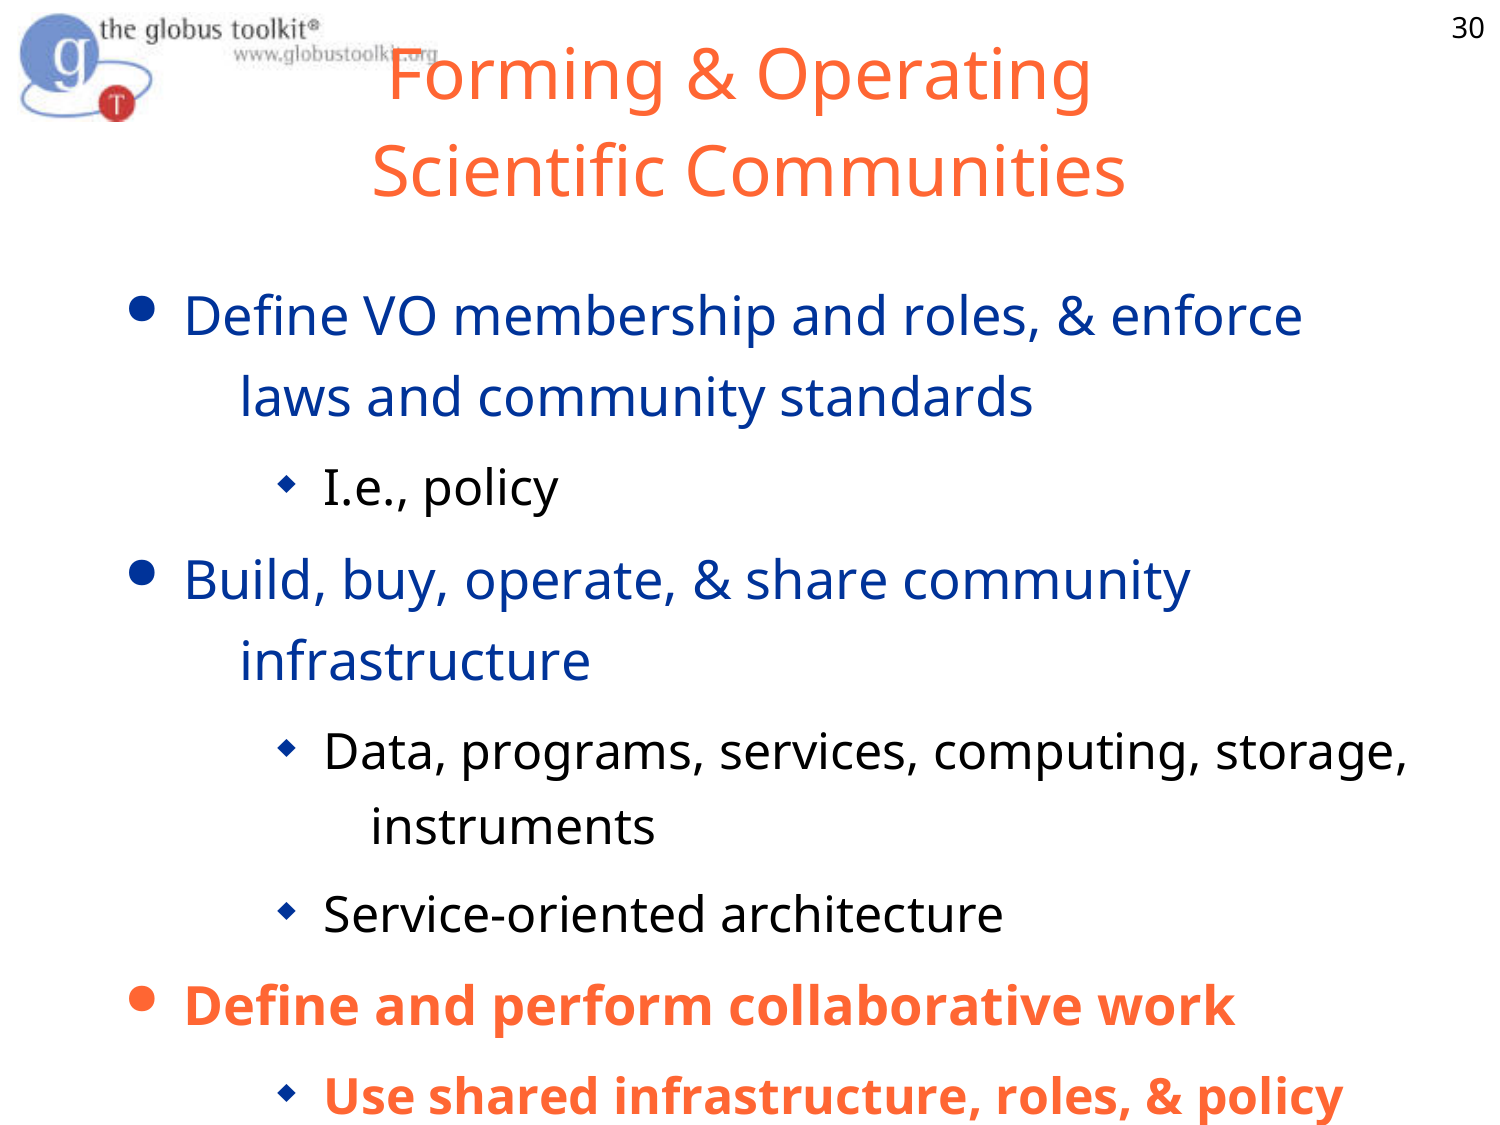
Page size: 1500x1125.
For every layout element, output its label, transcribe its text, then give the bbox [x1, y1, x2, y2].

title Forming & Operating Scientific Communities [112, 39, 1388, 225]
picture [17, 12, 438, 122]
list Define VO membership and roles, & enforce laws and community standards I.e., policy Build, buy, operate, & share community infrastructure Data, programs, services, computing, storage, instruments Service-oriented architecture Define and perform collaborative work Use shared infrastructure, roles, & policy Manage community workflow [112, 262, 1433, 1121]
